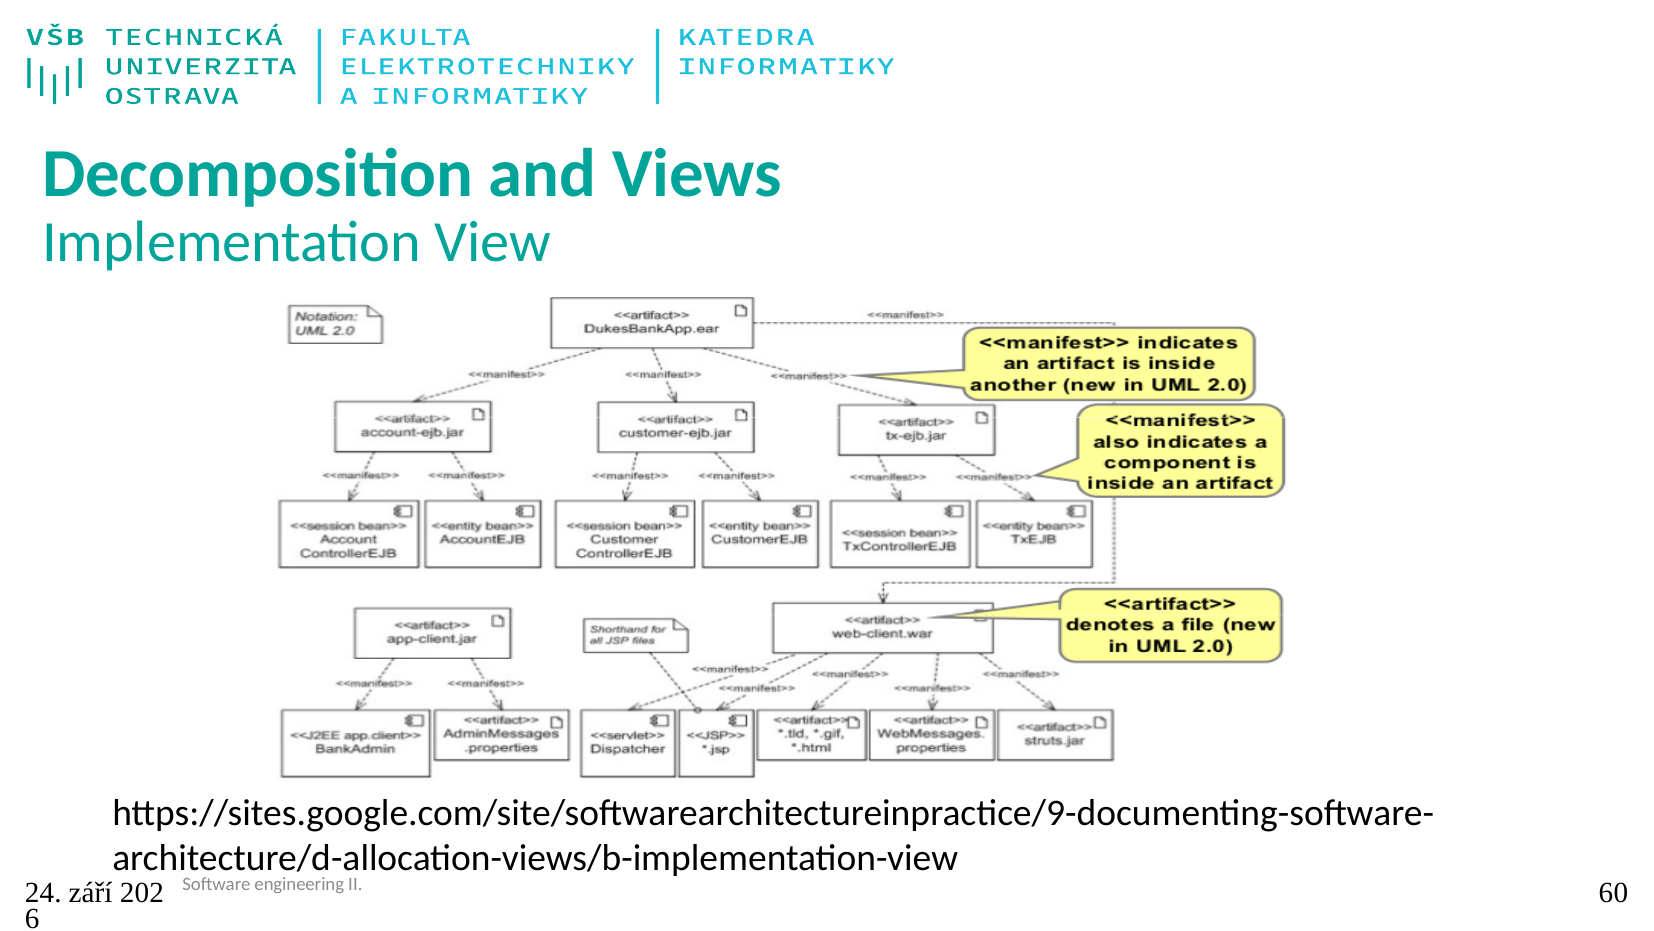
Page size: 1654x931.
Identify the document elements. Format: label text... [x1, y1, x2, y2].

text_box https://sites.google.com/site/softwarearchitectureinpractice/9-documenting-software-architecture/d-allocation-views/b-implementation-view [97, 780, 1516, 886]
picture [272, 296, 1293, 780]
footer Software engineering II. [167, 886, 1516, 904]
picture [26, 23, 894, 104]
title Decomposition and Views Implementation View [27, 142, 1628, 282]
